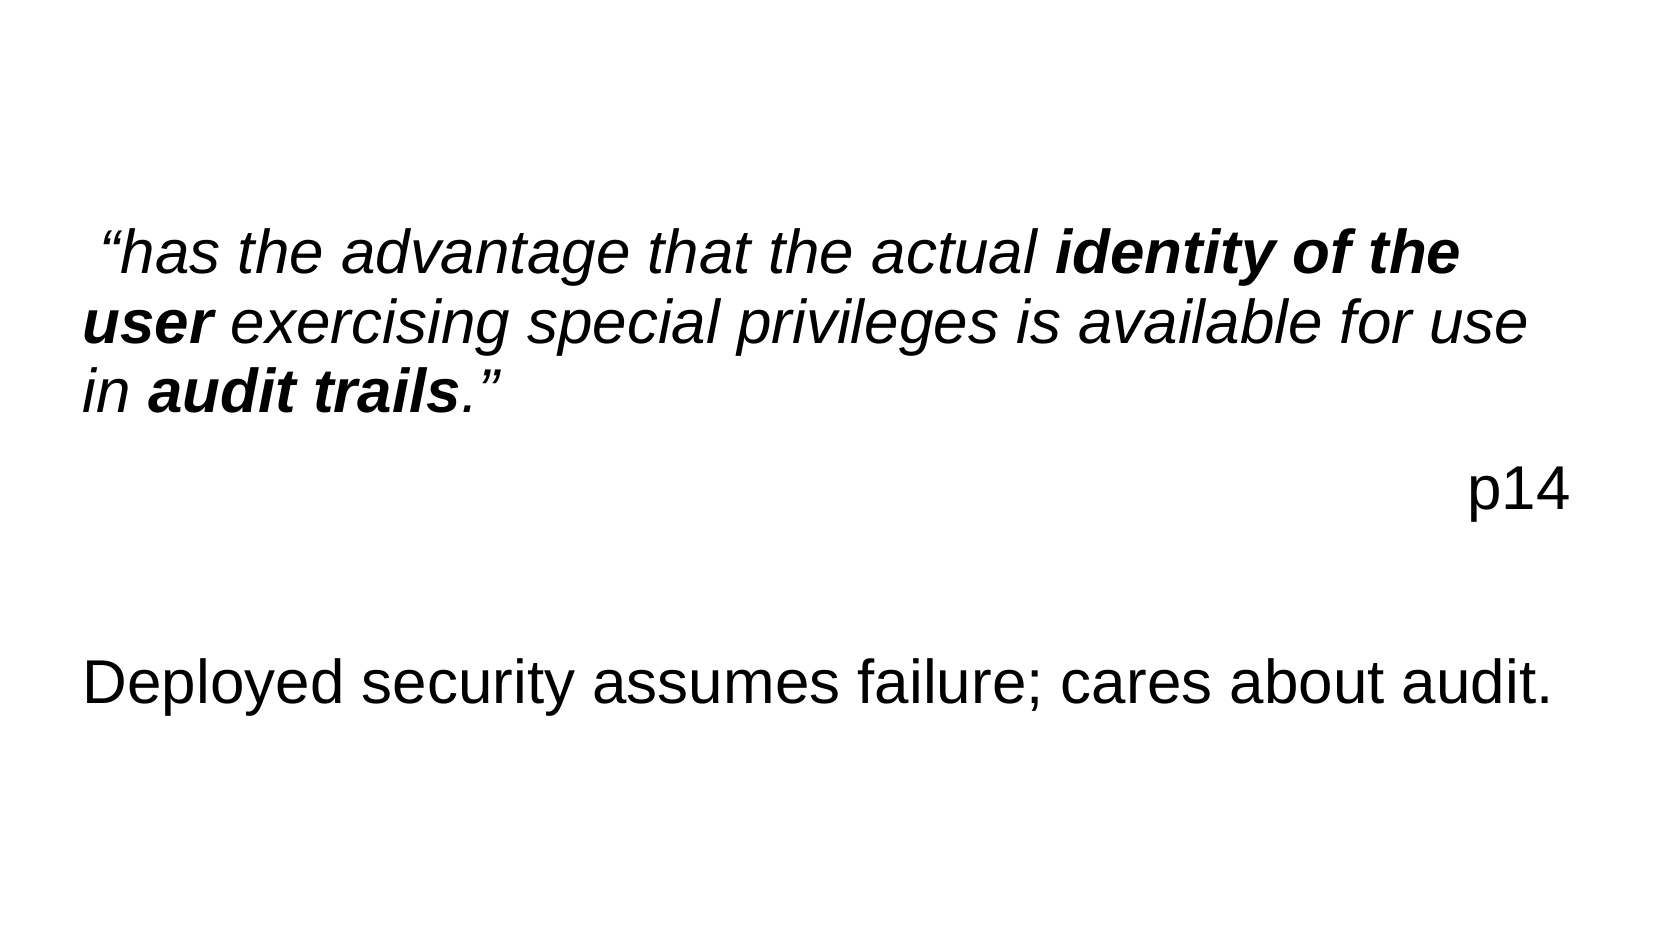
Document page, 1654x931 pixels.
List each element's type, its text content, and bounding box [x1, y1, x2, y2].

list “has the advantage that the actual identity of the user exercising special privileges is available for use in audit trails.” p14 Deployed security assumes failure; cares about audit. [82, 217, 1571, 758]
